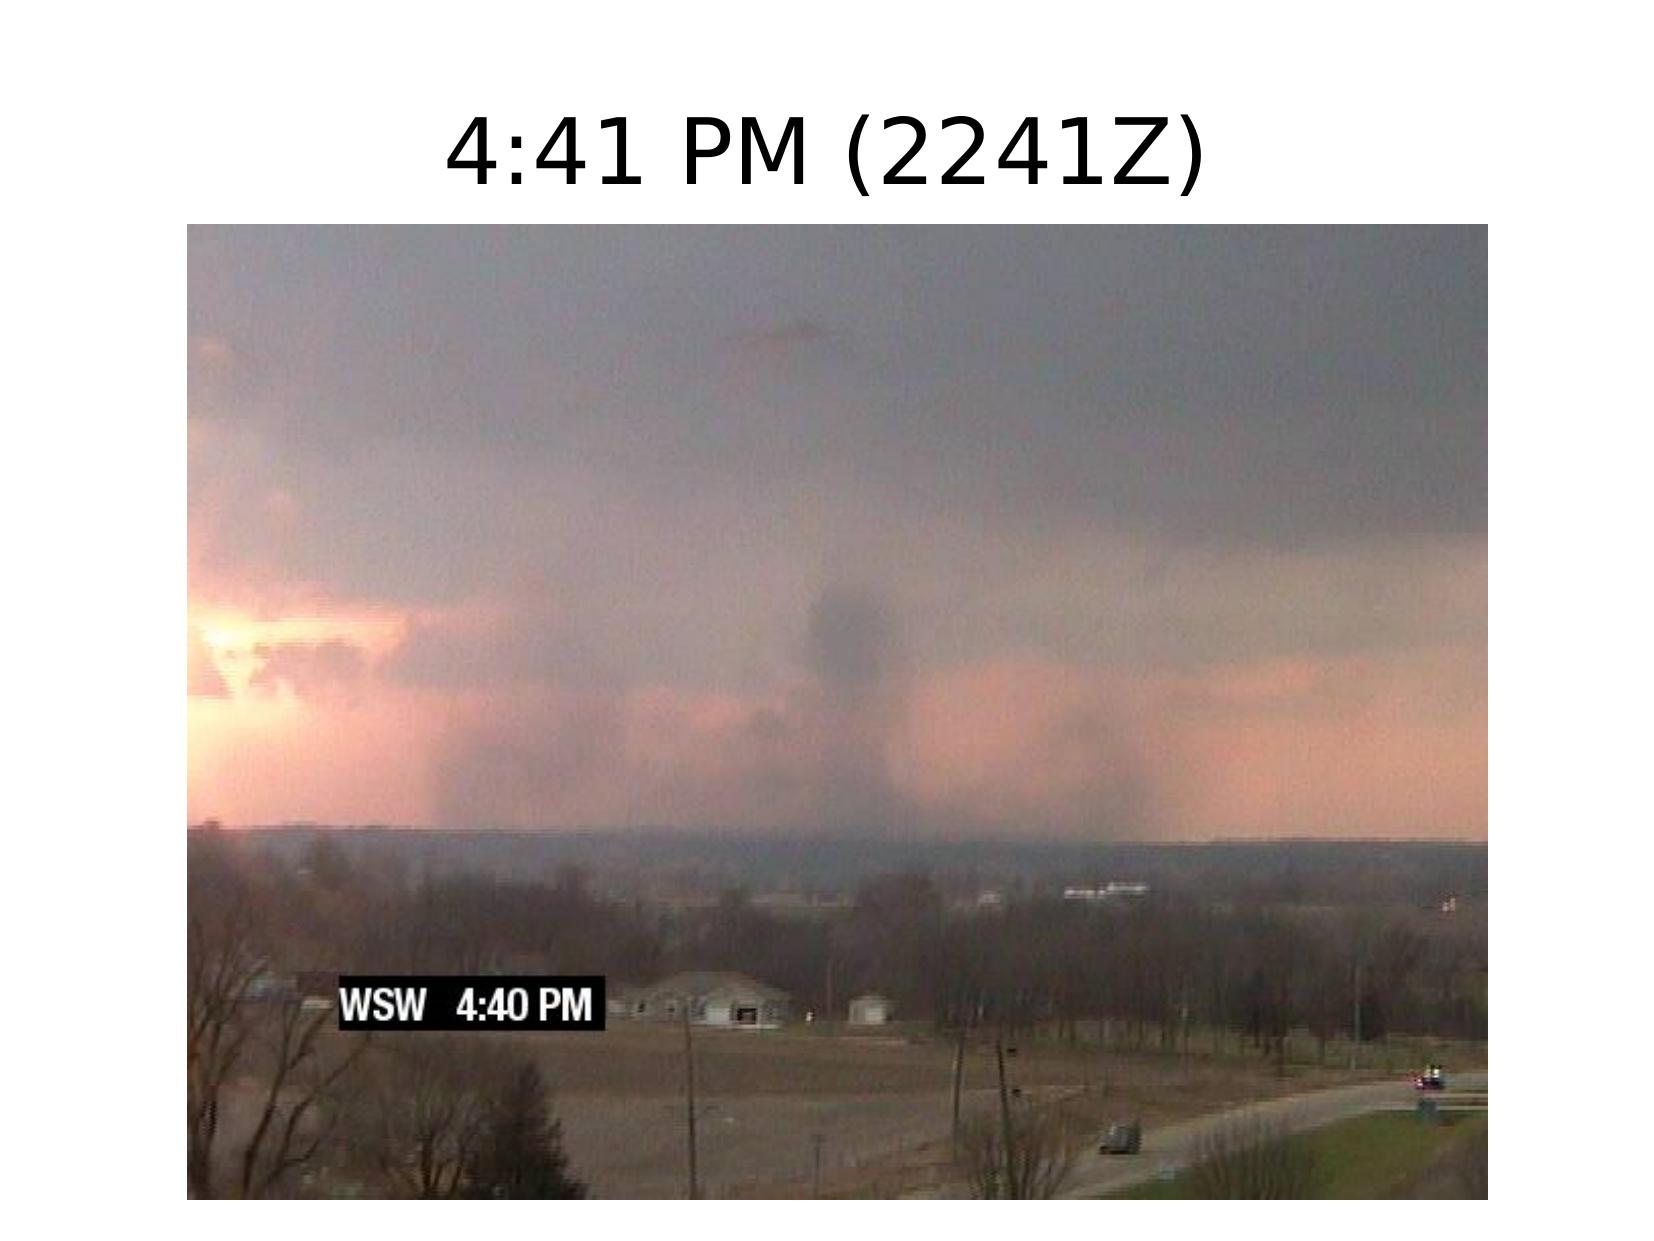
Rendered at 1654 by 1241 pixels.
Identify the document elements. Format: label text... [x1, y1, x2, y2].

title 4:41 PM (2241Z) [82, 49, 1571, 257]
picture [187, 224, 1488, 1201]
